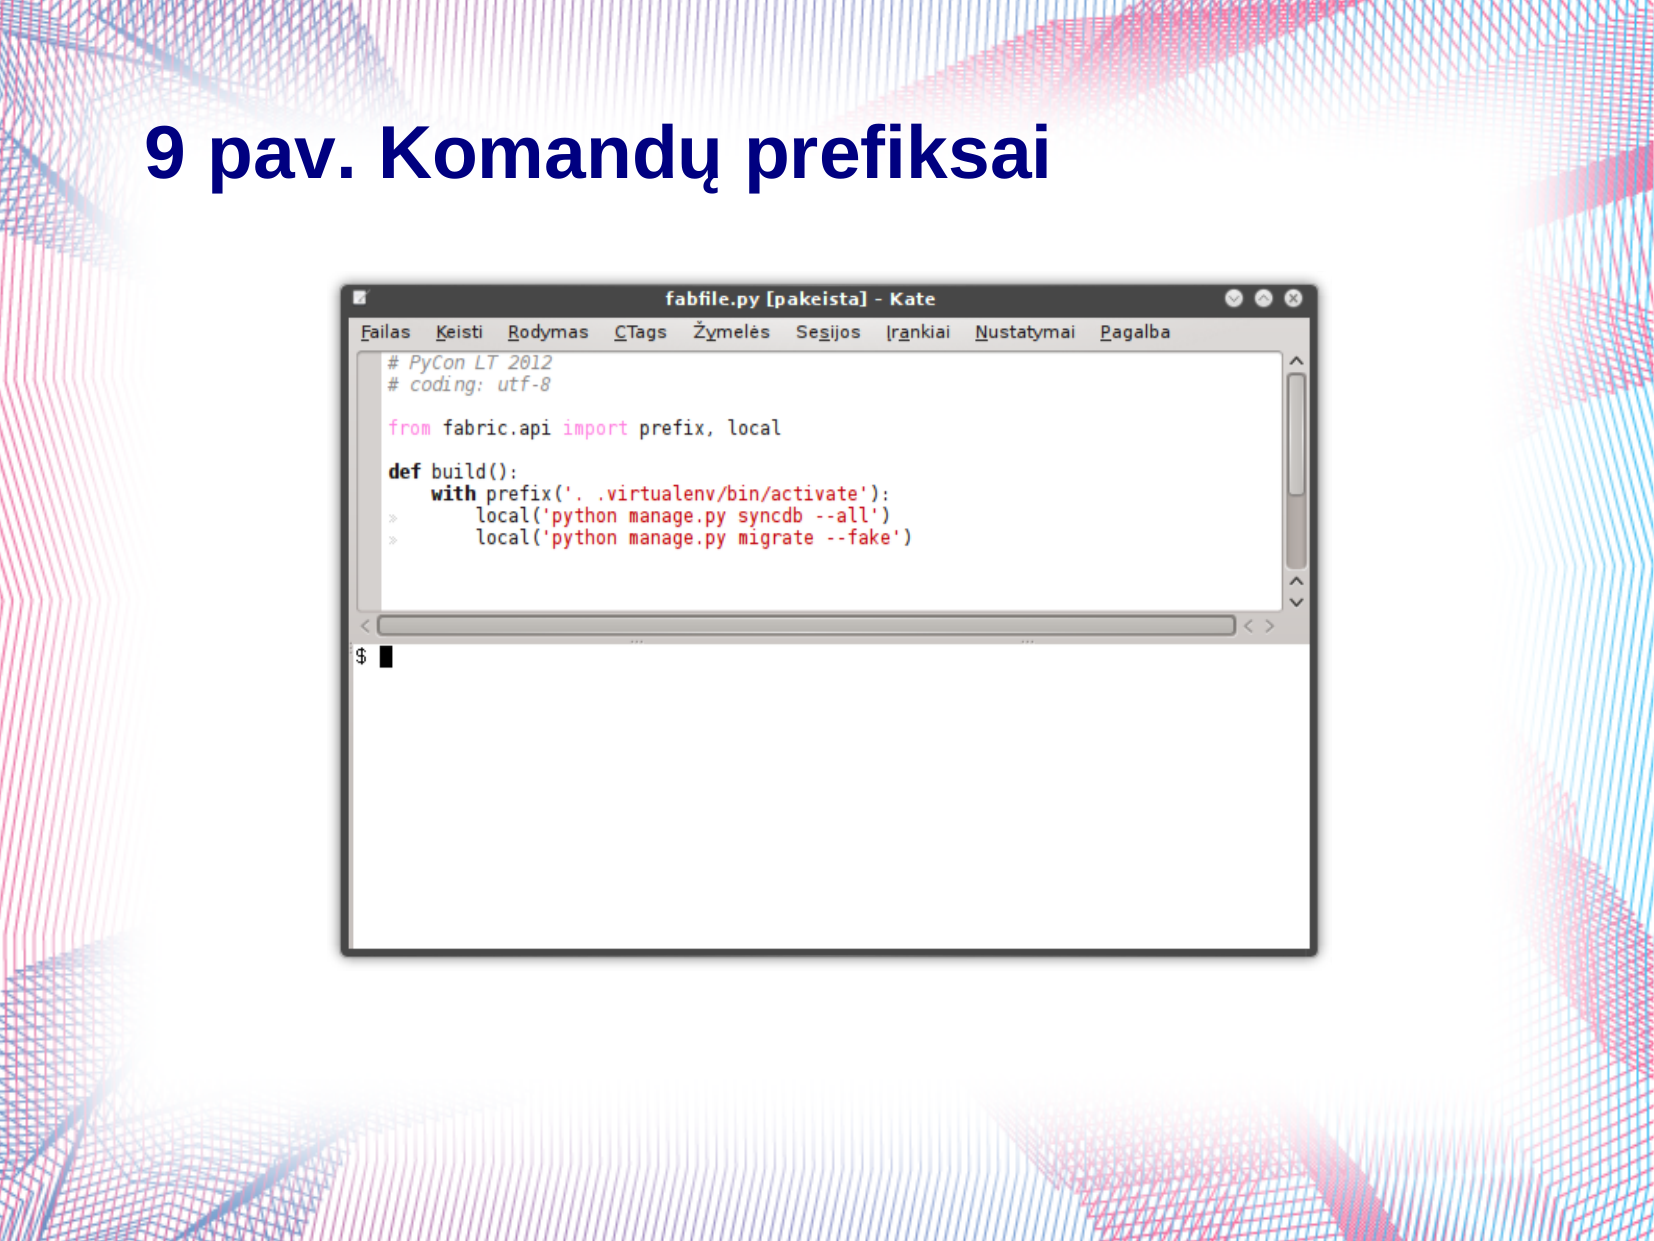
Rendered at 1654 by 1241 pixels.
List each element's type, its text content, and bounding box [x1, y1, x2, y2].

title 9 pav. Komandų prefiksai [82, 49, 1571, 257]
picture [0, 0, 1654, 1241]
